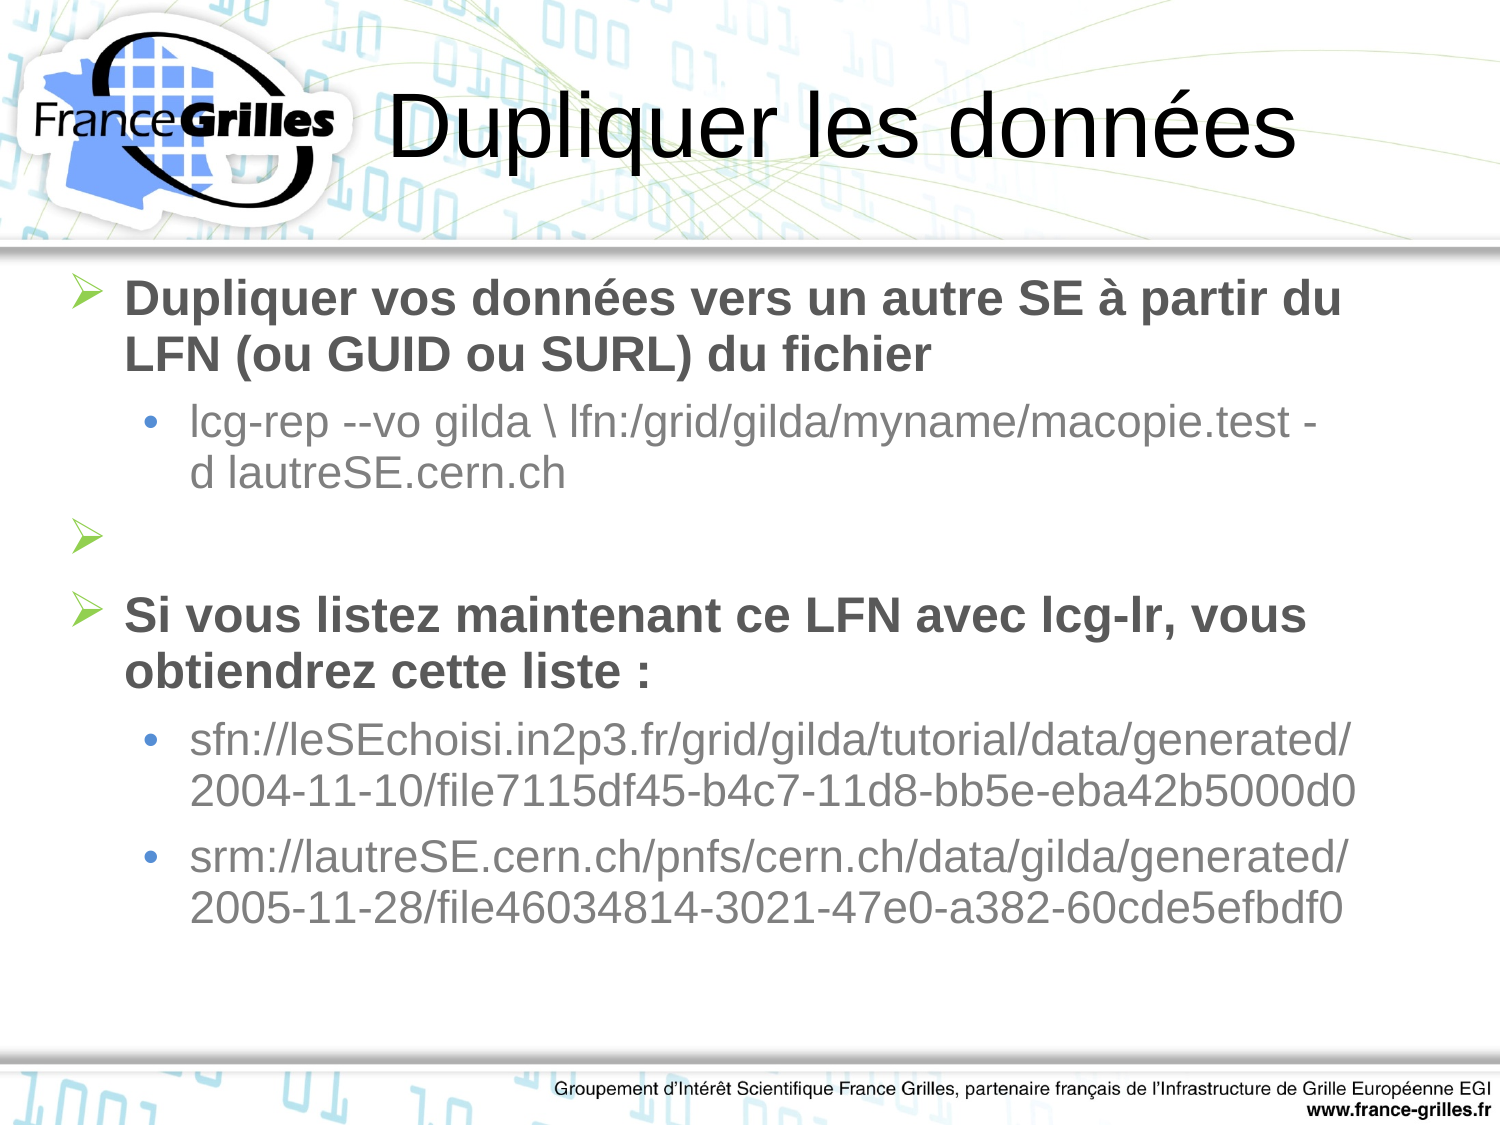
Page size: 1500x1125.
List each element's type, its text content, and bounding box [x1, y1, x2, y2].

list Dupliquer vos données vers un autre SE à partir du LFN (ou GUID ou SURL) du fichier lcg-rep --vo gilda \ lfn:/grid/gilda/myname/macopie.test -d lautreSE.cern.ch Si vous listez maintenant ce LFN avec lcg-lr, vous obtiendrez cette liste : sfn://leSEchoisi.in2p3.fr/grid/gilda/tutorial/data/generated/2004-11-10/file7115df45-b4c7-11d8-bb5e-eba42b5000d0 srm://lautreSE.cern.ch/pnfs/cern.ch/data/gilda/generated/2005-11-28/file46034814-3021-47e0-a382-60cde5efbdf0 [53, 262, 1459, 1024]
picture [0, 0, 1500, 1125]
title Dupliquer les données [372, 7, 1459, 244]
